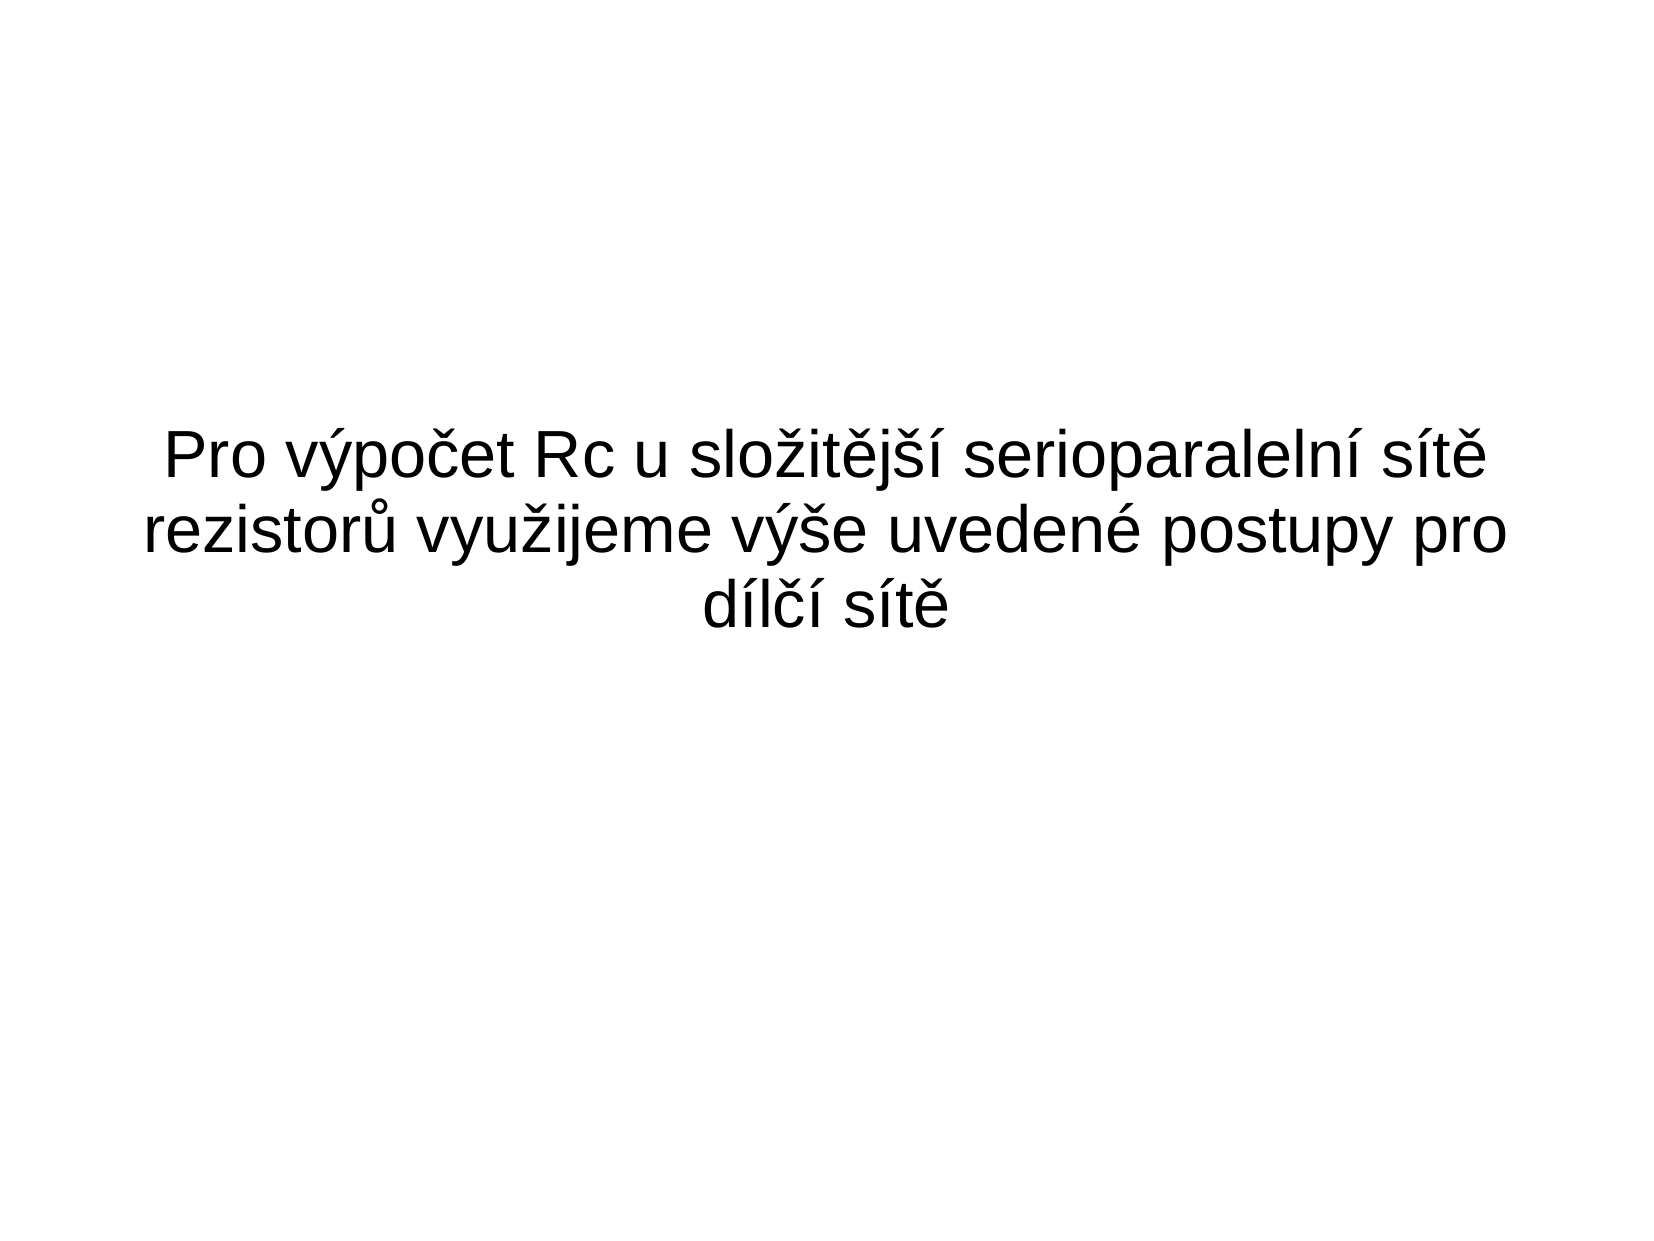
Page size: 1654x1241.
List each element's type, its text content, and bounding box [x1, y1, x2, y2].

subtitle Pro výpočet Rc u složitější serioparalelní sítě rezistorů využijeme výše uvedené postupy pro dílčí sítě [82, 49, 1571, 1010]
